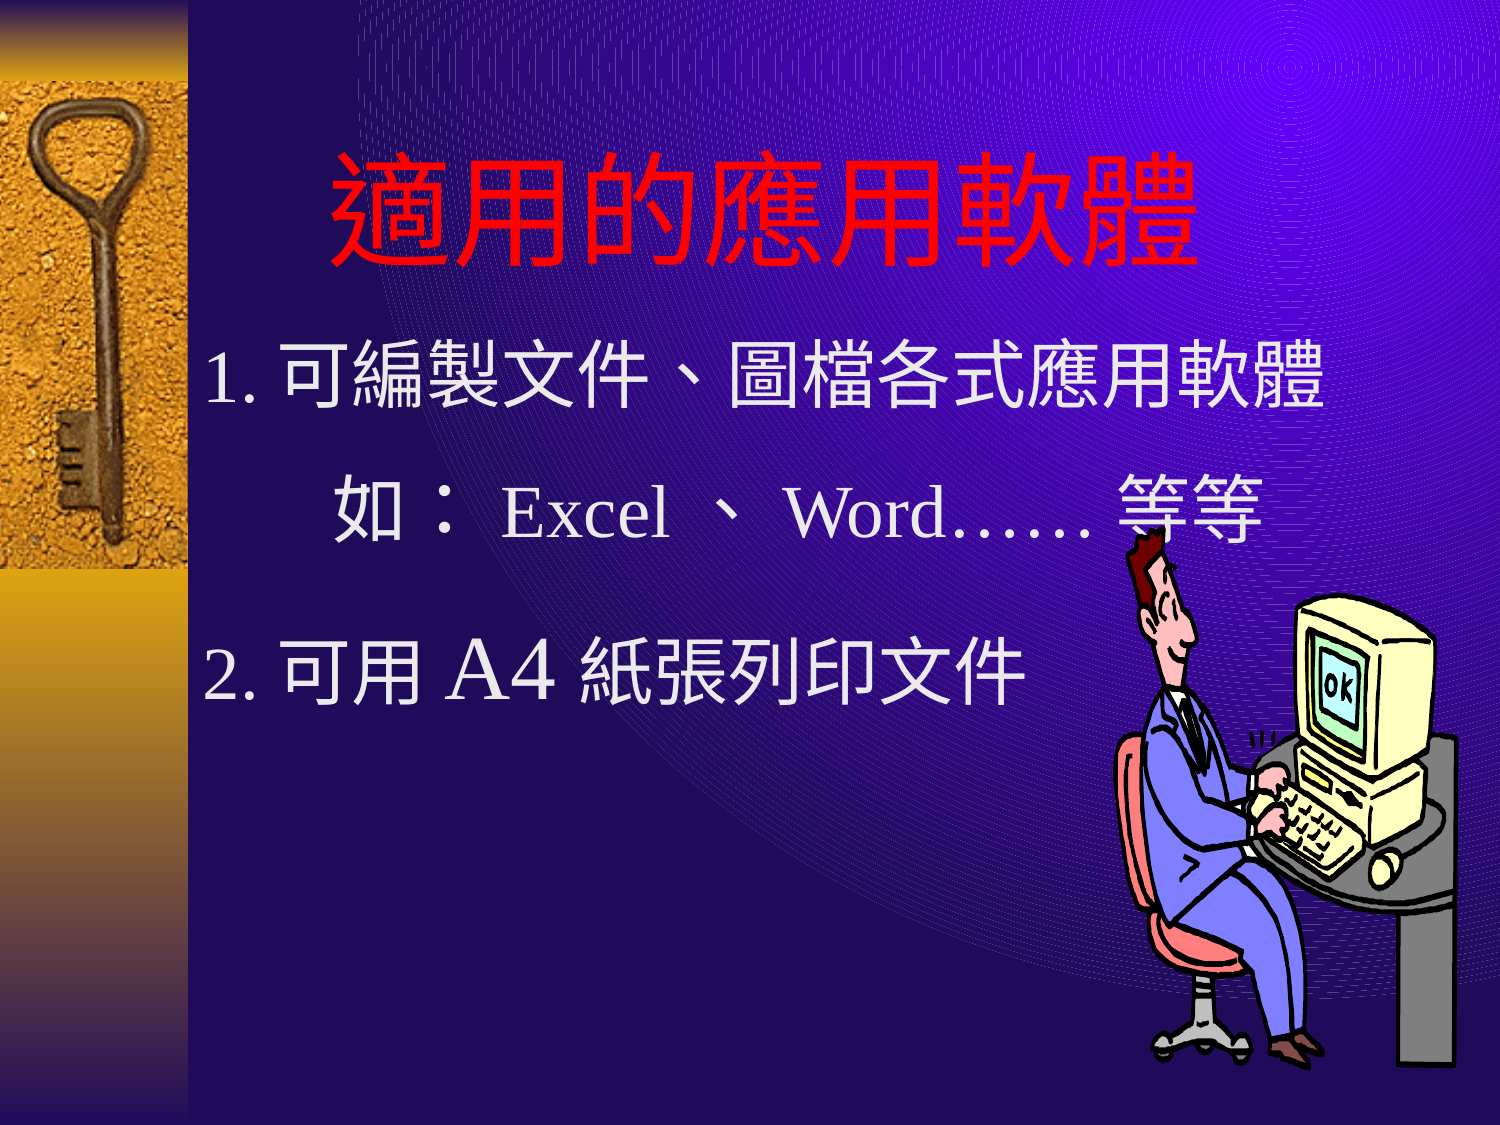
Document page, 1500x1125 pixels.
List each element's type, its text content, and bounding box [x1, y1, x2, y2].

picture [1112, 525, 1461, 1075]
text_box 適用的應用軟體 1.可編製文件、圖檔各式應用軟體 如：Excel、Word……等等 2.可用A4紙張列印文件 [187, 50, 1450, 816]
